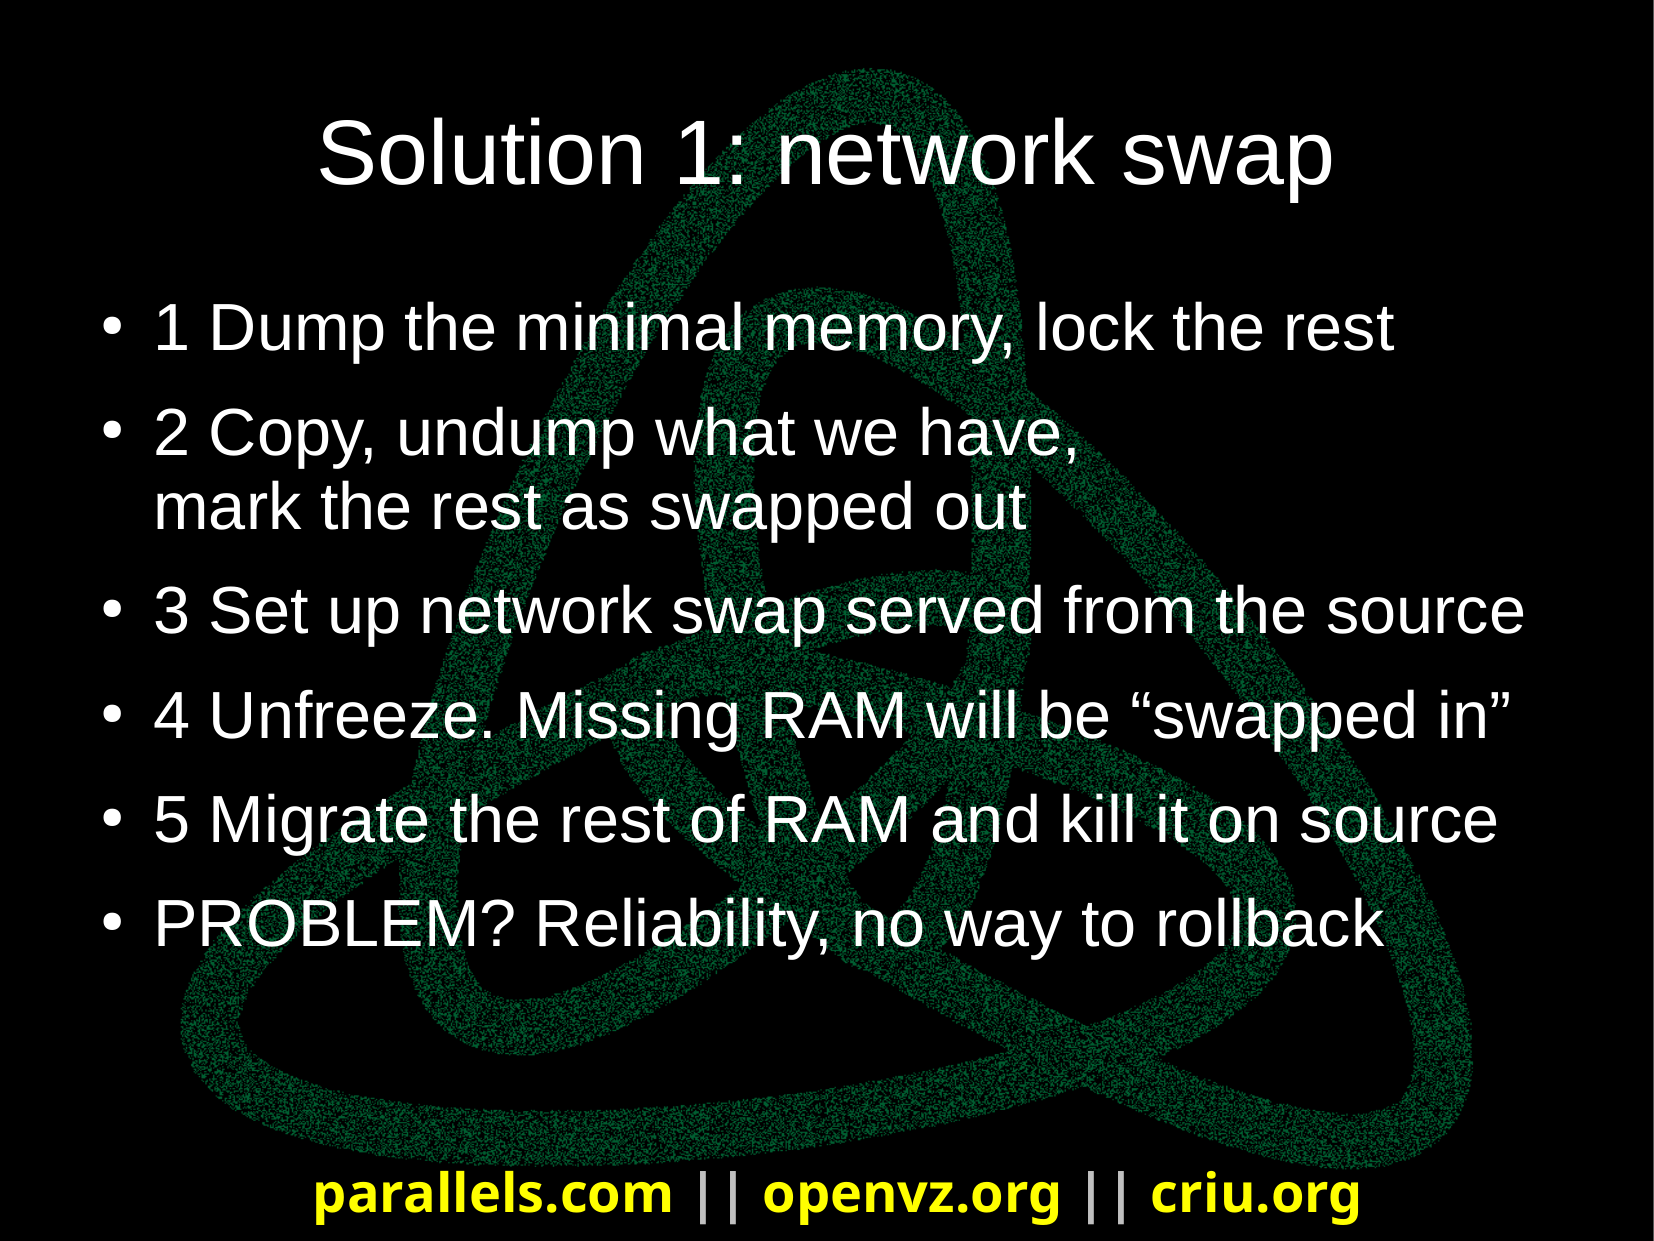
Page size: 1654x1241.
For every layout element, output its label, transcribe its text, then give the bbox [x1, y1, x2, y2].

list 1 Dump the minimal memory, lock the rest 2 Copy, undump what we have, mark the rest as swapped out 3 Set up network swap served from the source 4 Unfreeze. Missing RAM will be “swapped in” 5 Migrate the rest of RAM and kill it on source PROBLEM? Reliability, no way to rollback [82, 290, 1538, 1010]
picture [0, 0, 1654, 1241]
title Solution 1: network swap [82, 49, 1571, 257]
